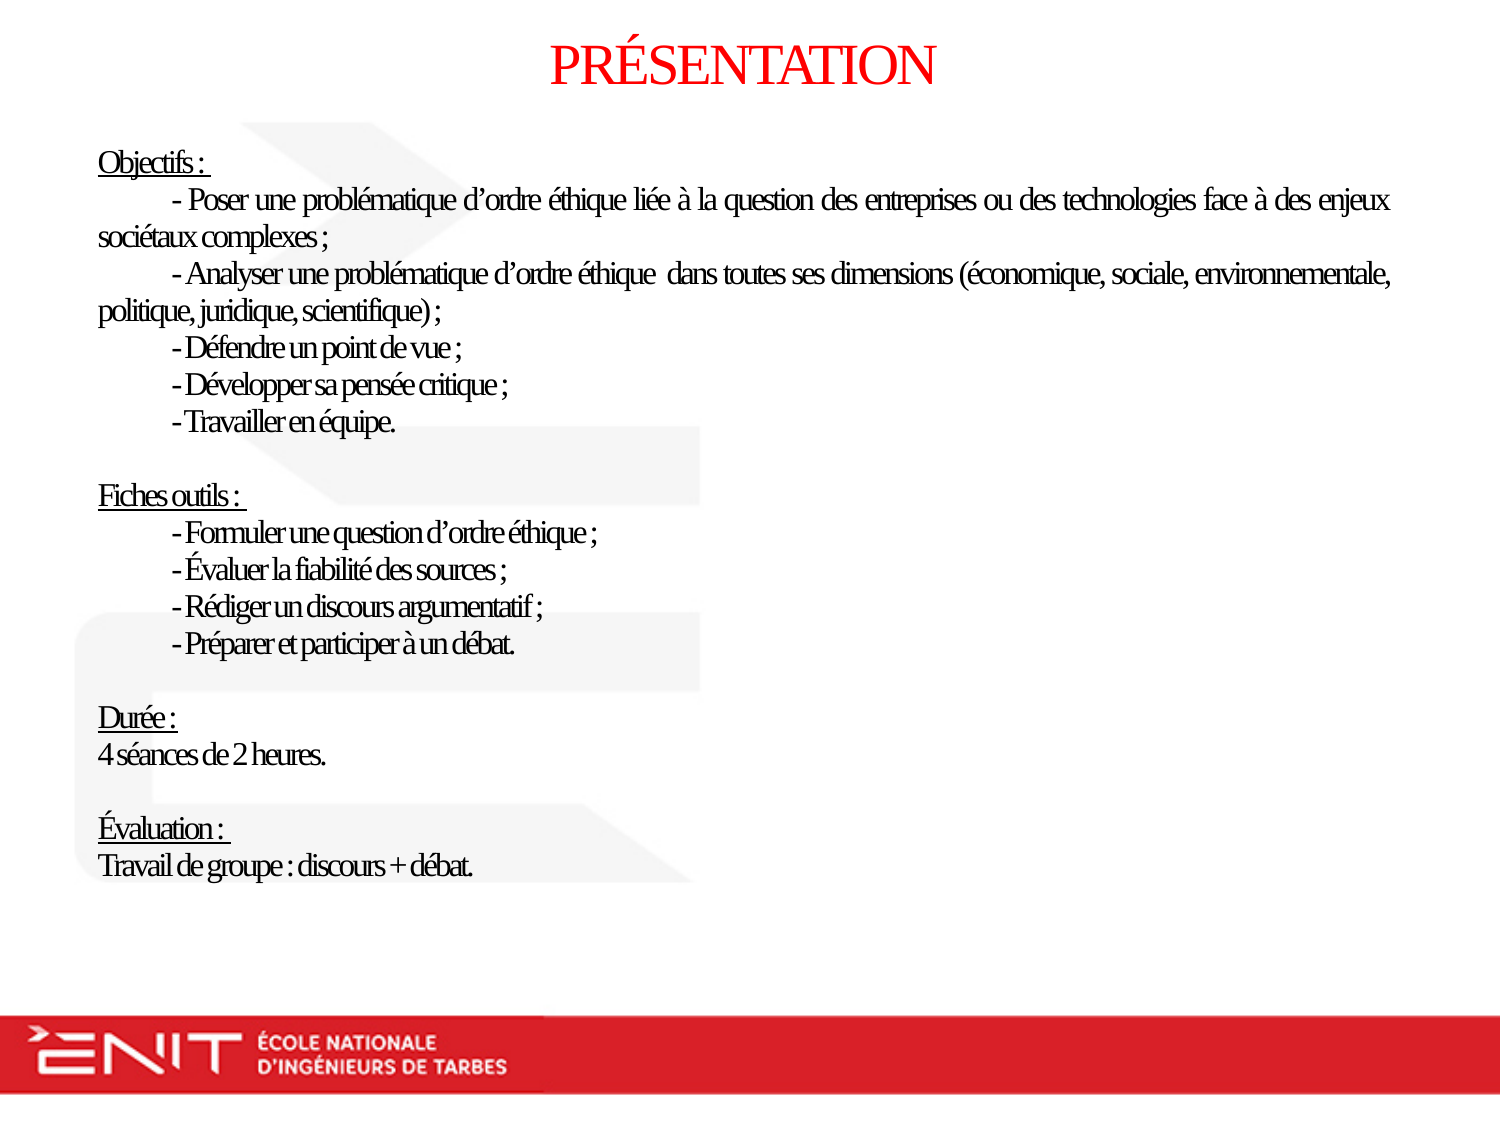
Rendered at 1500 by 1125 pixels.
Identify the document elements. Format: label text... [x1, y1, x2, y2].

text_box PRÉSENTATION Objectifs : - Poser une problématique d’ordre éthique liée à la question des entreprises ou des technologies face à des enjeux sociétaux complexes ; - Analyser une problématique d’ordre éthique dans toutes ses dimensions (économique, sociale, environnementale, politique, juridique, scientifique) ; - Défendre un point de vue ; - Développer sa pensée critique ; - Travailler en équipe. Fiches outils : - Formuler une question d’ordre éthique ; - Évaluer la fiabilité des sources ; - Rédiger un discours argumentatif ; - Préparer et participer à un débat. Durée : 4 séances de 2 heures. Évaluation : Travail de groupe : discours + débat. [82, 25, 1406, 993]
picture [0, 0, 1500, 1125]
